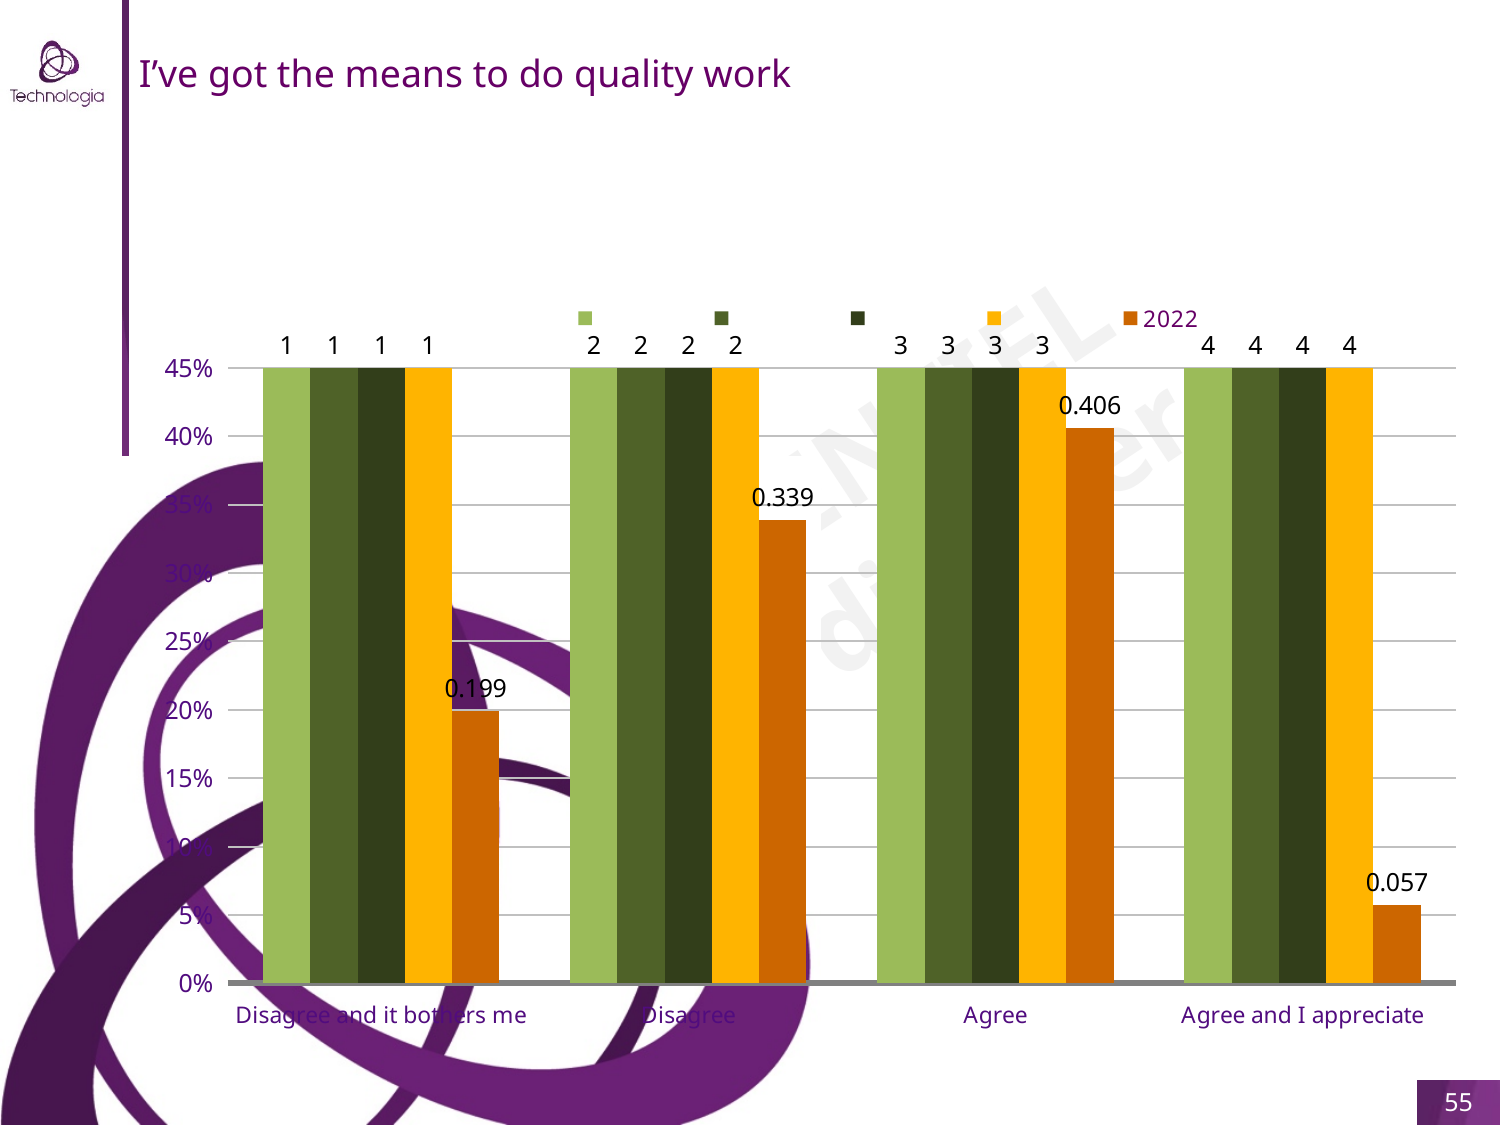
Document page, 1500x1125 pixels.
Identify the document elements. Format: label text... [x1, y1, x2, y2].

picture [0, 0, 821, 1125]
picture [0, 33, 113, 114]
title I’ve got the means to do quality work [123, 42, 1282, 185]
picture [1417, 1080, 1500, 1125]
chart [123, 215, 1460, 1083]
